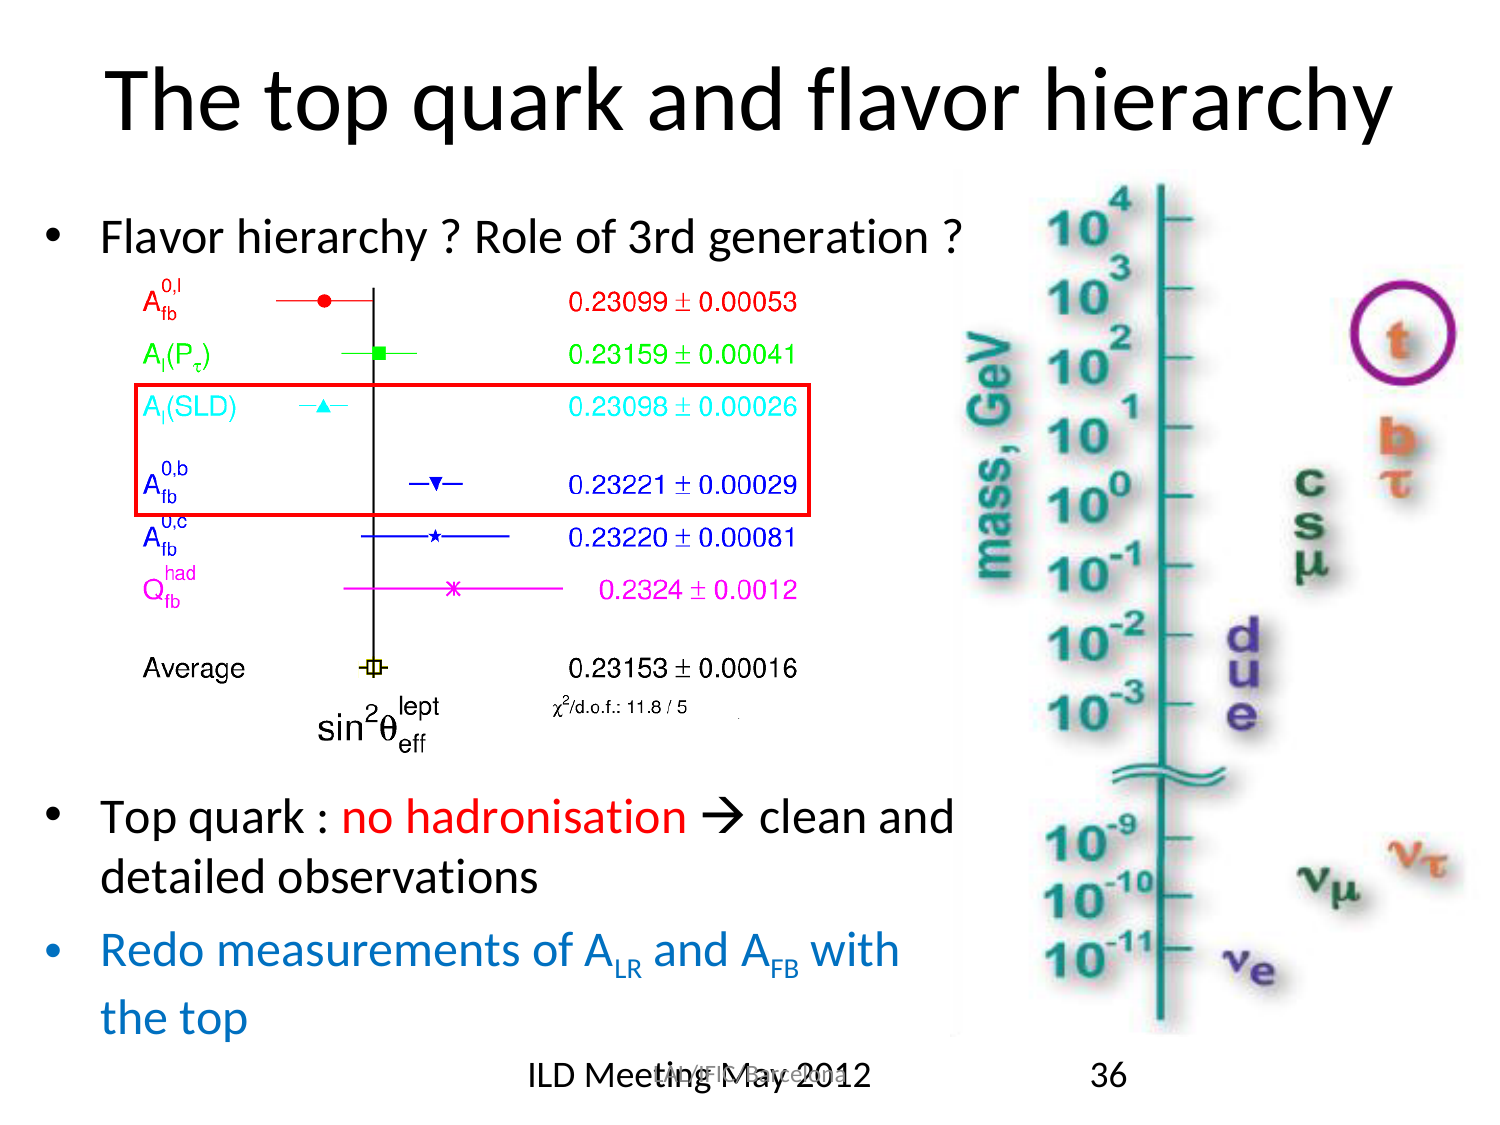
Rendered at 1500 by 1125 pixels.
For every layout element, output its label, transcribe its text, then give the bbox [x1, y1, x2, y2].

list Flavor hierarchy ? Role of 3rd generation ? Top quark : no hadronisation  clean and detailed observations Redo measurements of ALR and AFB with the top [29, 196, 987, 1052]
picture [950, 169, 1483, 1037]
picture [138, 387, 807, 513]
text_box LAL/IFIC/Barcelona [512, 1042, 988, 1103]
picture [121, 265, 810, 758]
title The top quark and flavor hierarchy [75, 0, 1426, 188]
